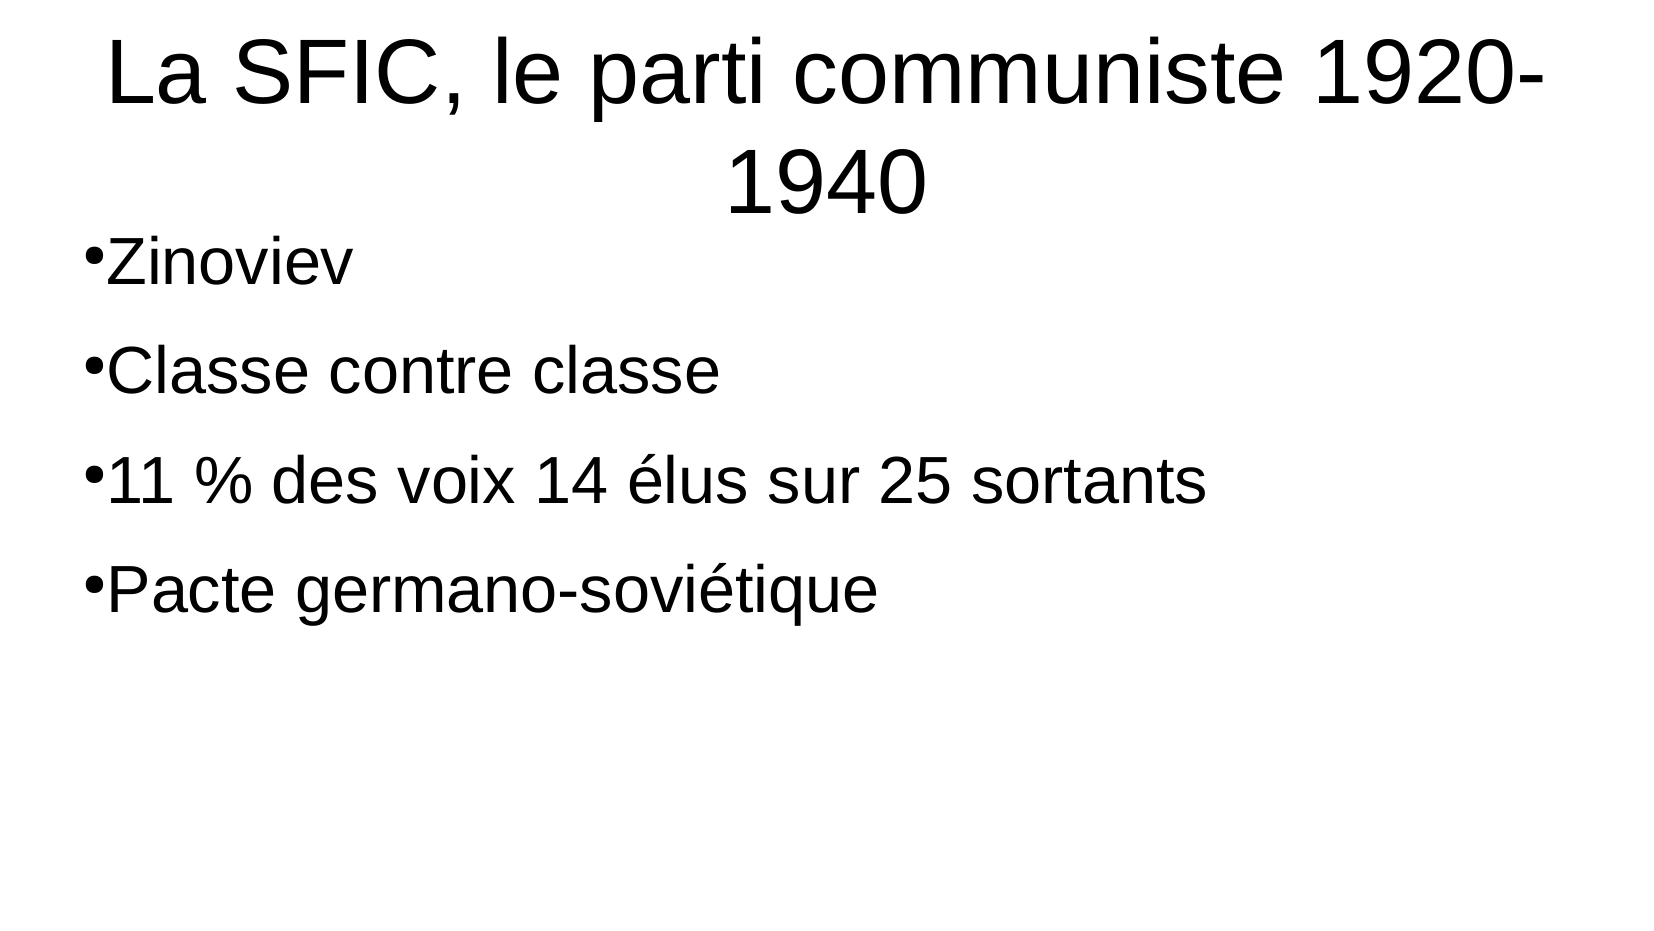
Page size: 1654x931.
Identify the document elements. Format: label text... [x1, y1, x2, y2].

title La SFIC, le parti communiste 1920-1940 [82, 12, 1571, 217]
list Zinoviev Classe contre classe 11 % des voix 14 élus sur 25 sortants Pacte germano-soviétique [82, 217, 1571, 758]
